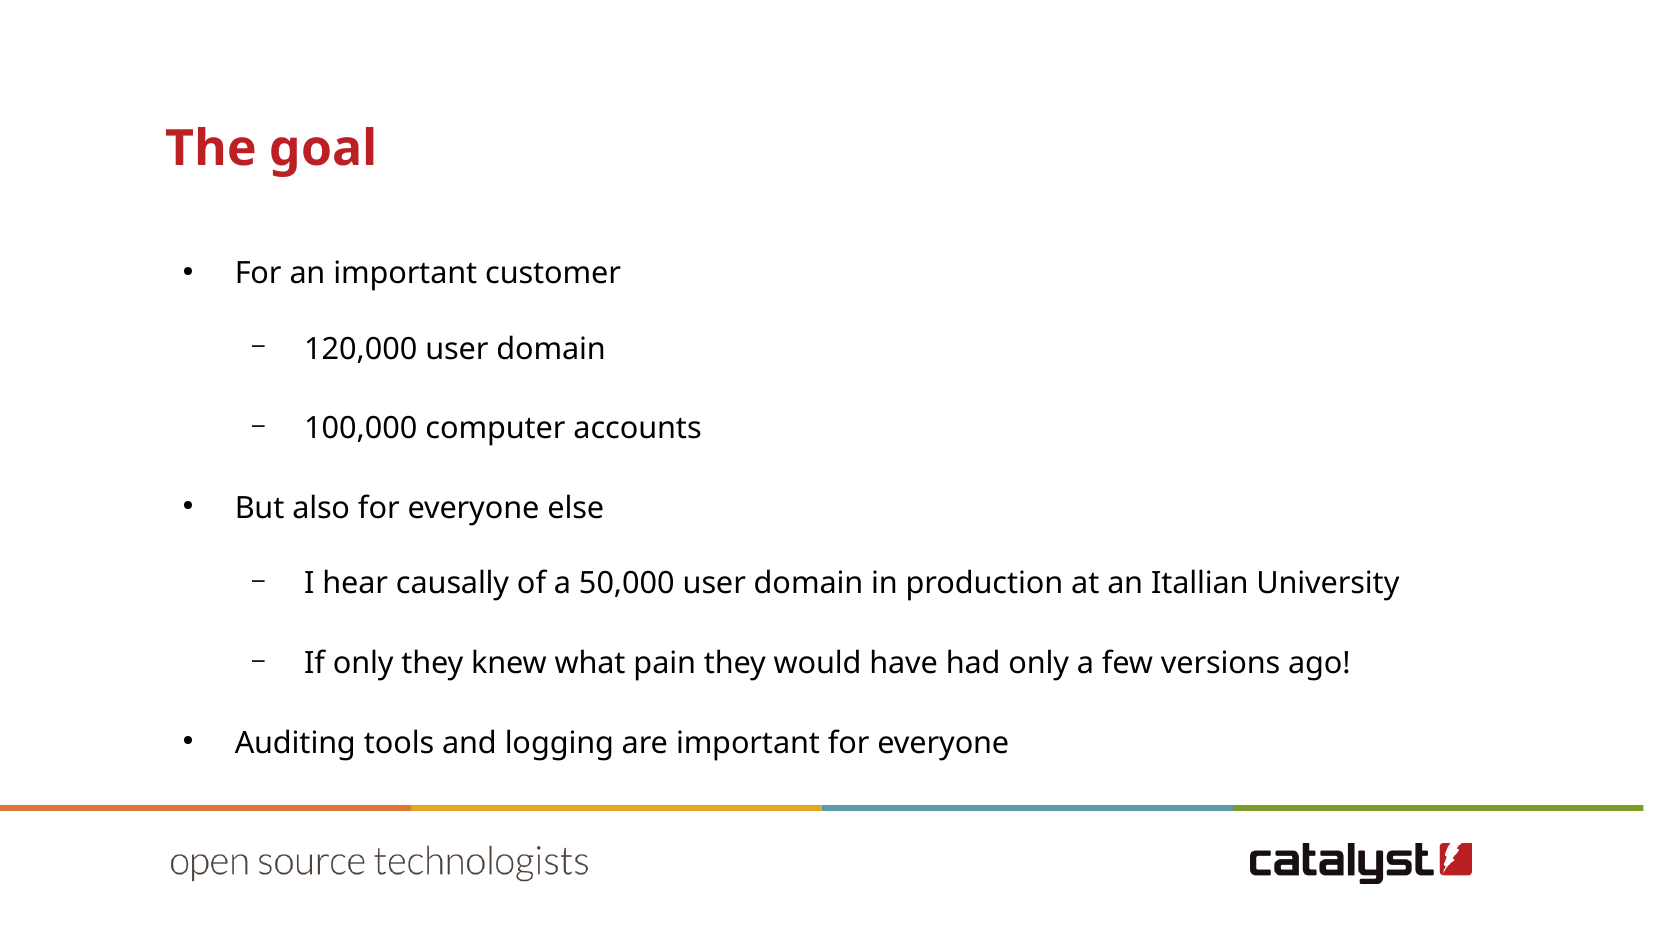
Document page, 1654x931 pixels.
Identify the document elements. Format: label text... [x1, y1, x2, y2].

picture [0, 805, 1644, 884]
title The goal [165, 68, 1489, 224]
list For an important customer 120,000 user domain 100,000 computer accounts But also for everyone else I hear causally of a 50,000 user domain in production at an Itallian University If only they knew what pain they would have had only a few versions ago! Auditing tools and logging are important for everyone [165, 230, 1489, 770]
